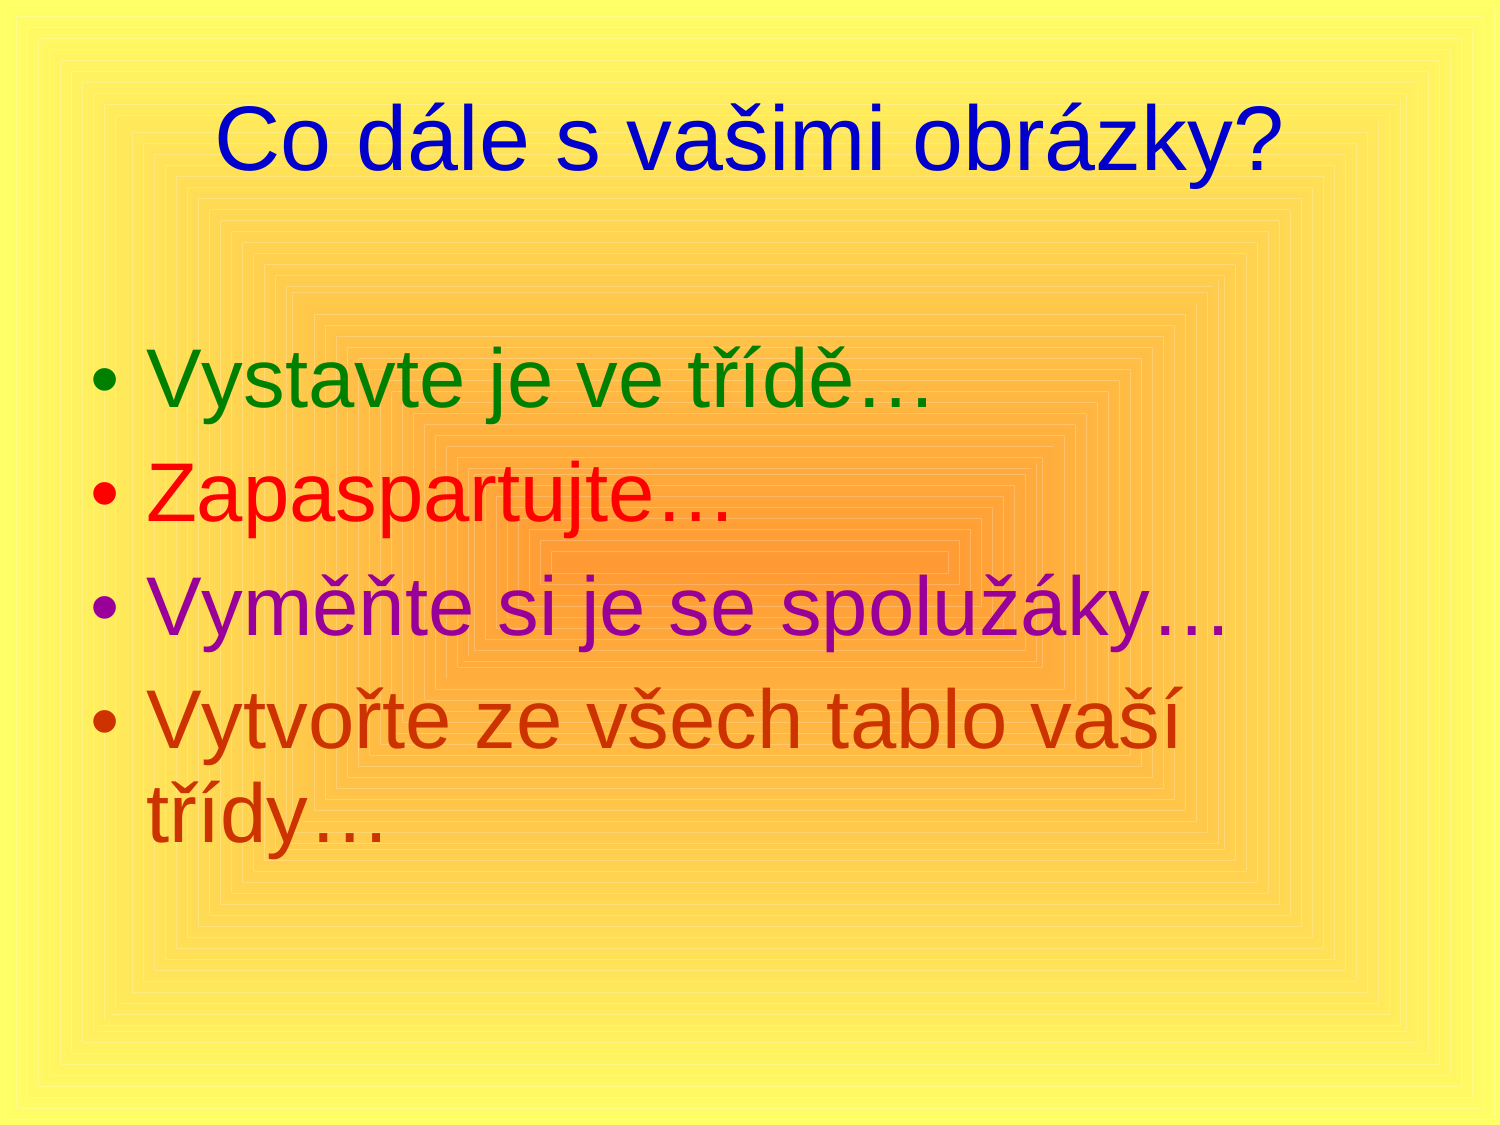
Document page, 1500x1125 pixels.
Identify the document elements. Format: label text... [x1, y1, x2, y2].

list Vystavte je ve třídě… Zapaspartujte… Vyměňte si je se spolužáky… Vytvořte ze všech tablo vaší třídy… [75, 324, 1426, 976]
title Co dále s vašimi obrázky? [75, 45, 1426, 233]
